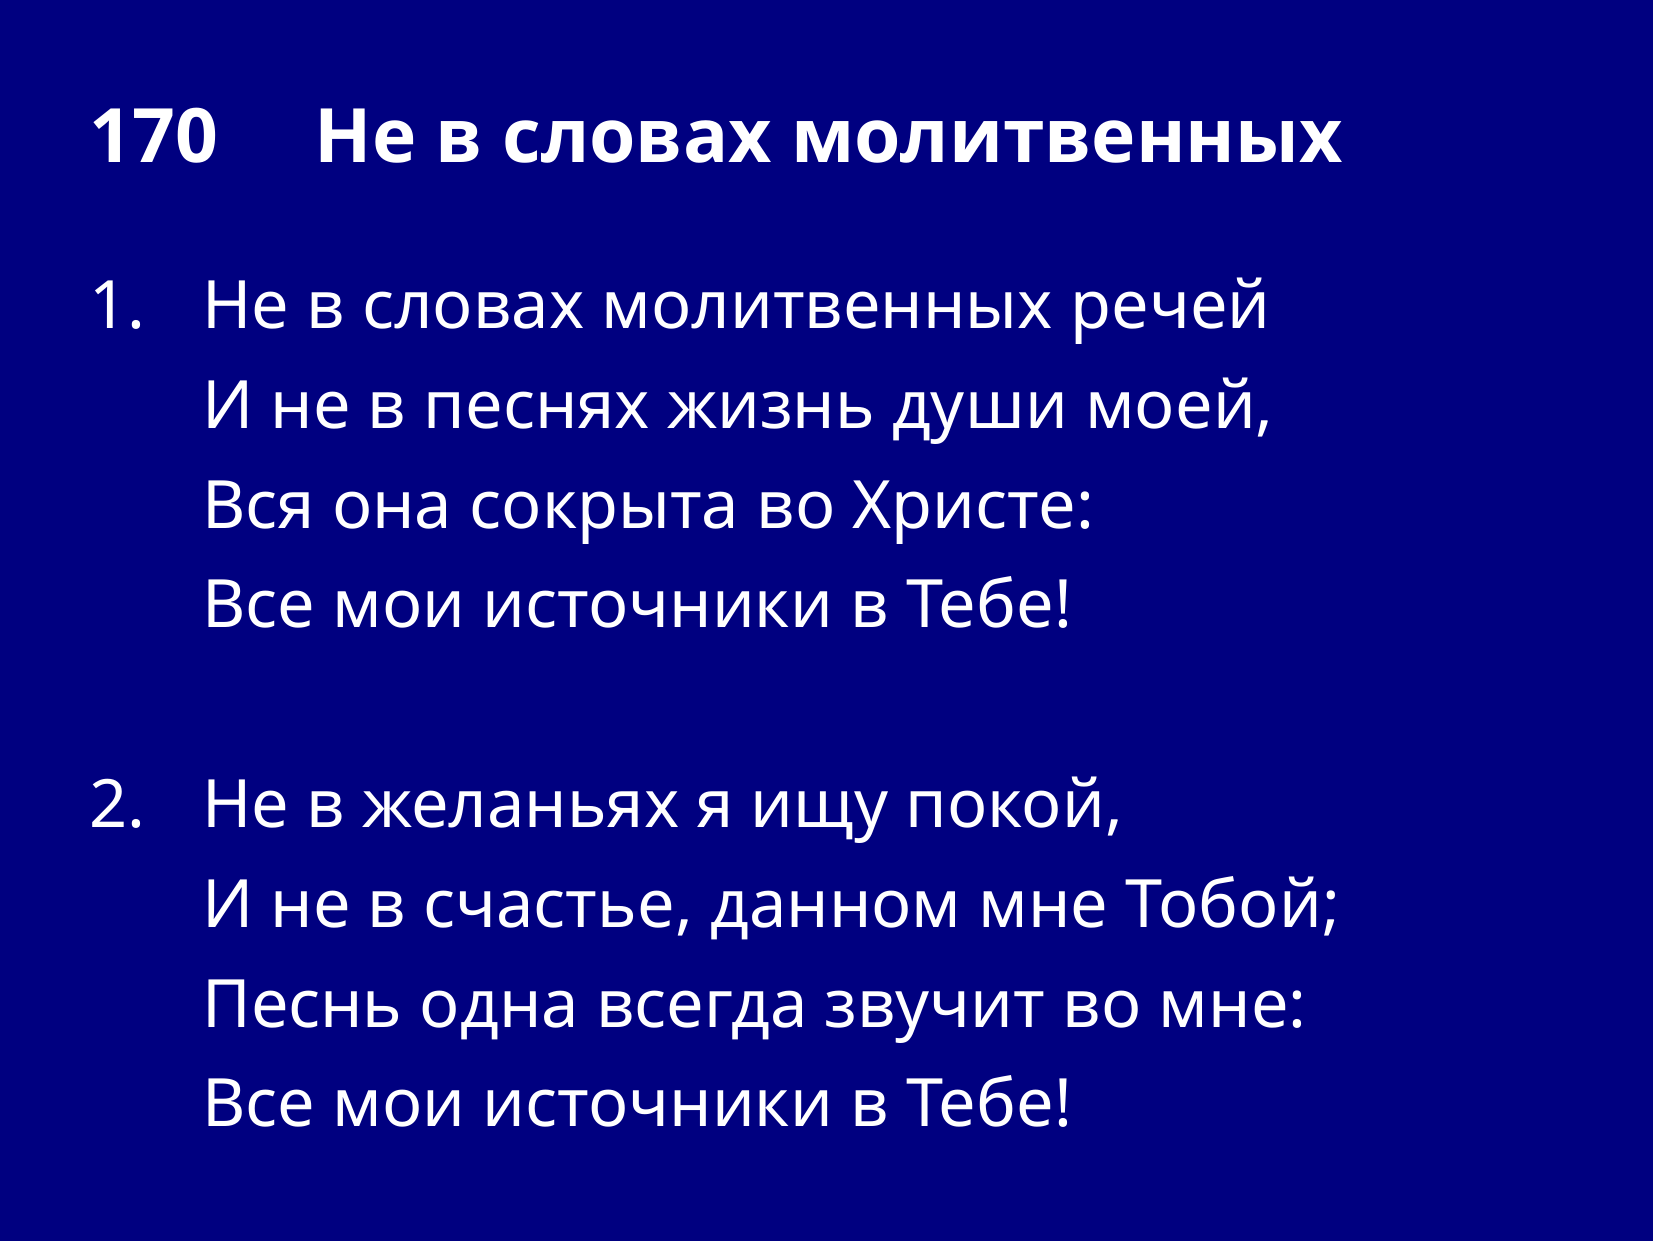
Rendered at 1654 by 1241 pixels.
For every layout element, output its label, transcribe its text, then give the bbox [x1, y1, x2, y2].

text_box 1. Не в словах молитвенных речей И не в песнях жизнь души моей, Вся она сокрыта во Христе: Все мои источники в Тебе! 2. Не в желаньях я ищу покой, И не в счастье, данном мне Тобой; Песнь одна всегда звучит во мне: Все мои источники в Тебе! [75, 188, 1576, 1163]
text_box 170 Не в словах молитвенных [75, 75, 1576, 188]
